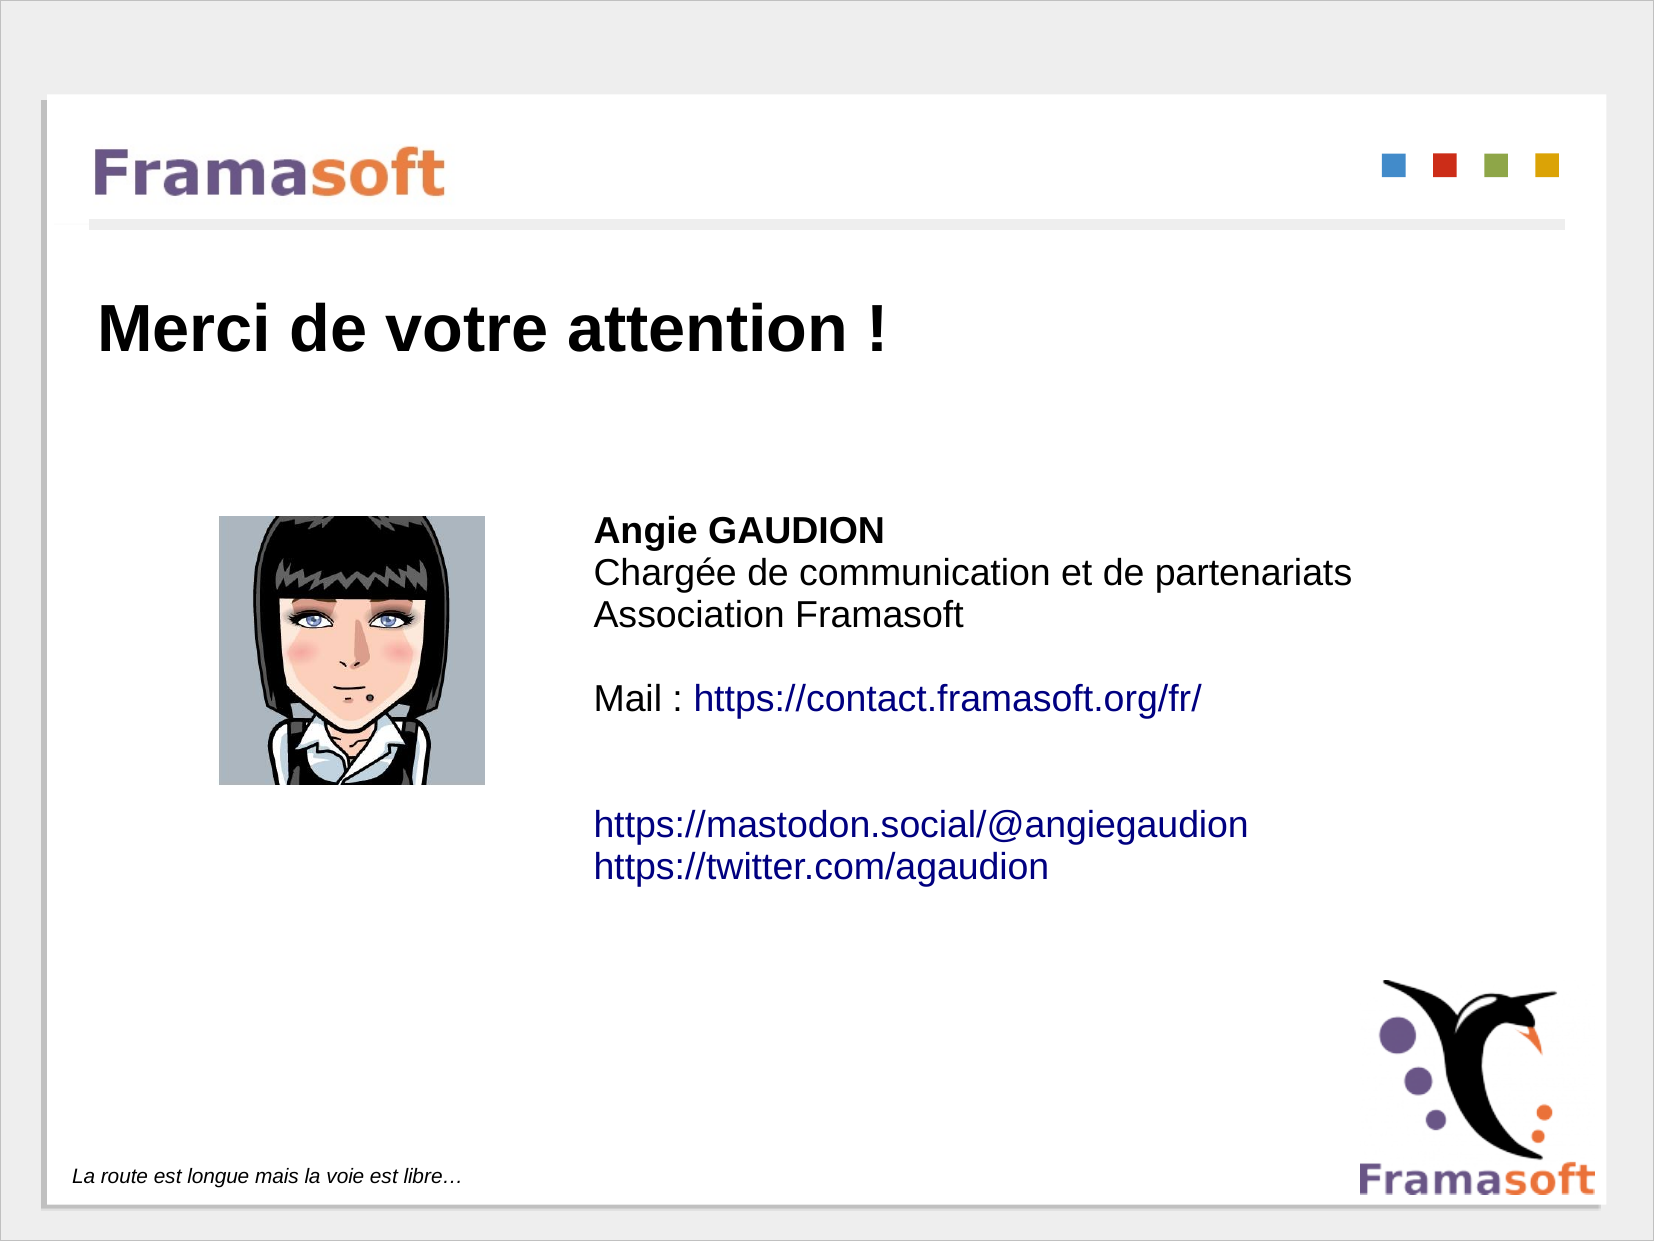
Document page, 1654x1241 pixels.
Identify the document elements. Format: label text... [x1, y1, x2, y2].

text_box La route est longue mais la voie est libre… [57, 1157, 591, 1241]
text_box Merci de votre attention ! [82, 283, 1501, 374]
text_box [0, 0, 1654, 1241]
text_box Angie GAUDION Chargée de communication et de partenariats Association Framasoft Mail : https://contact.framasoft.org/fr/ https://mastodon.social/@angiegaudion https://twitter.com/agaudion [578, 501, 1441, 937]
picture [54, 104, 508, 225]
picture [217, 516, 485, 786]
picture [1360, 980, 1595, 1195]
